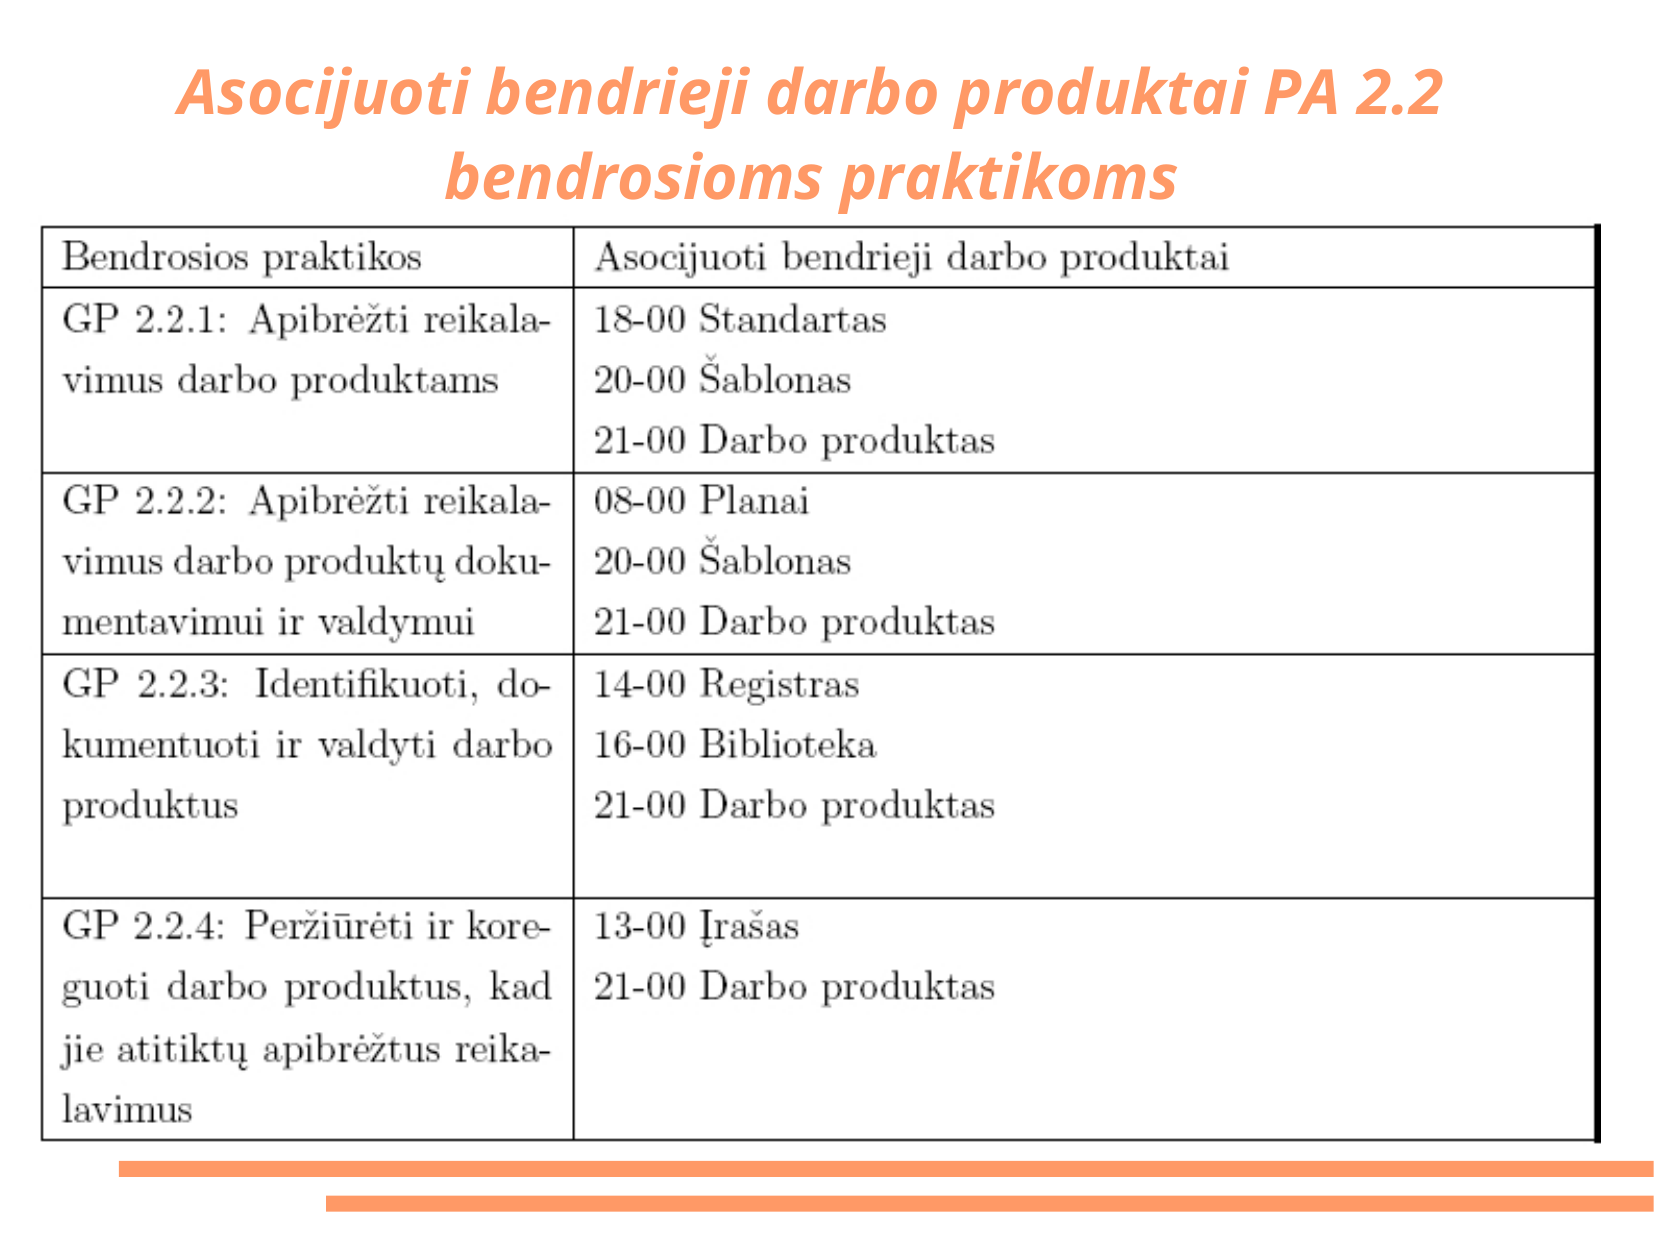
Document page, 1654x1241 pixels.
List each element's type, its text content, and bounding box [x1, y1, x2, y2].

title Asocijuoti bendrieji darbo produktai PA 2.2 bendrosioms praktikoms [29, 29, 1595, 214]
picture [29, 214, 1601, 1152]
